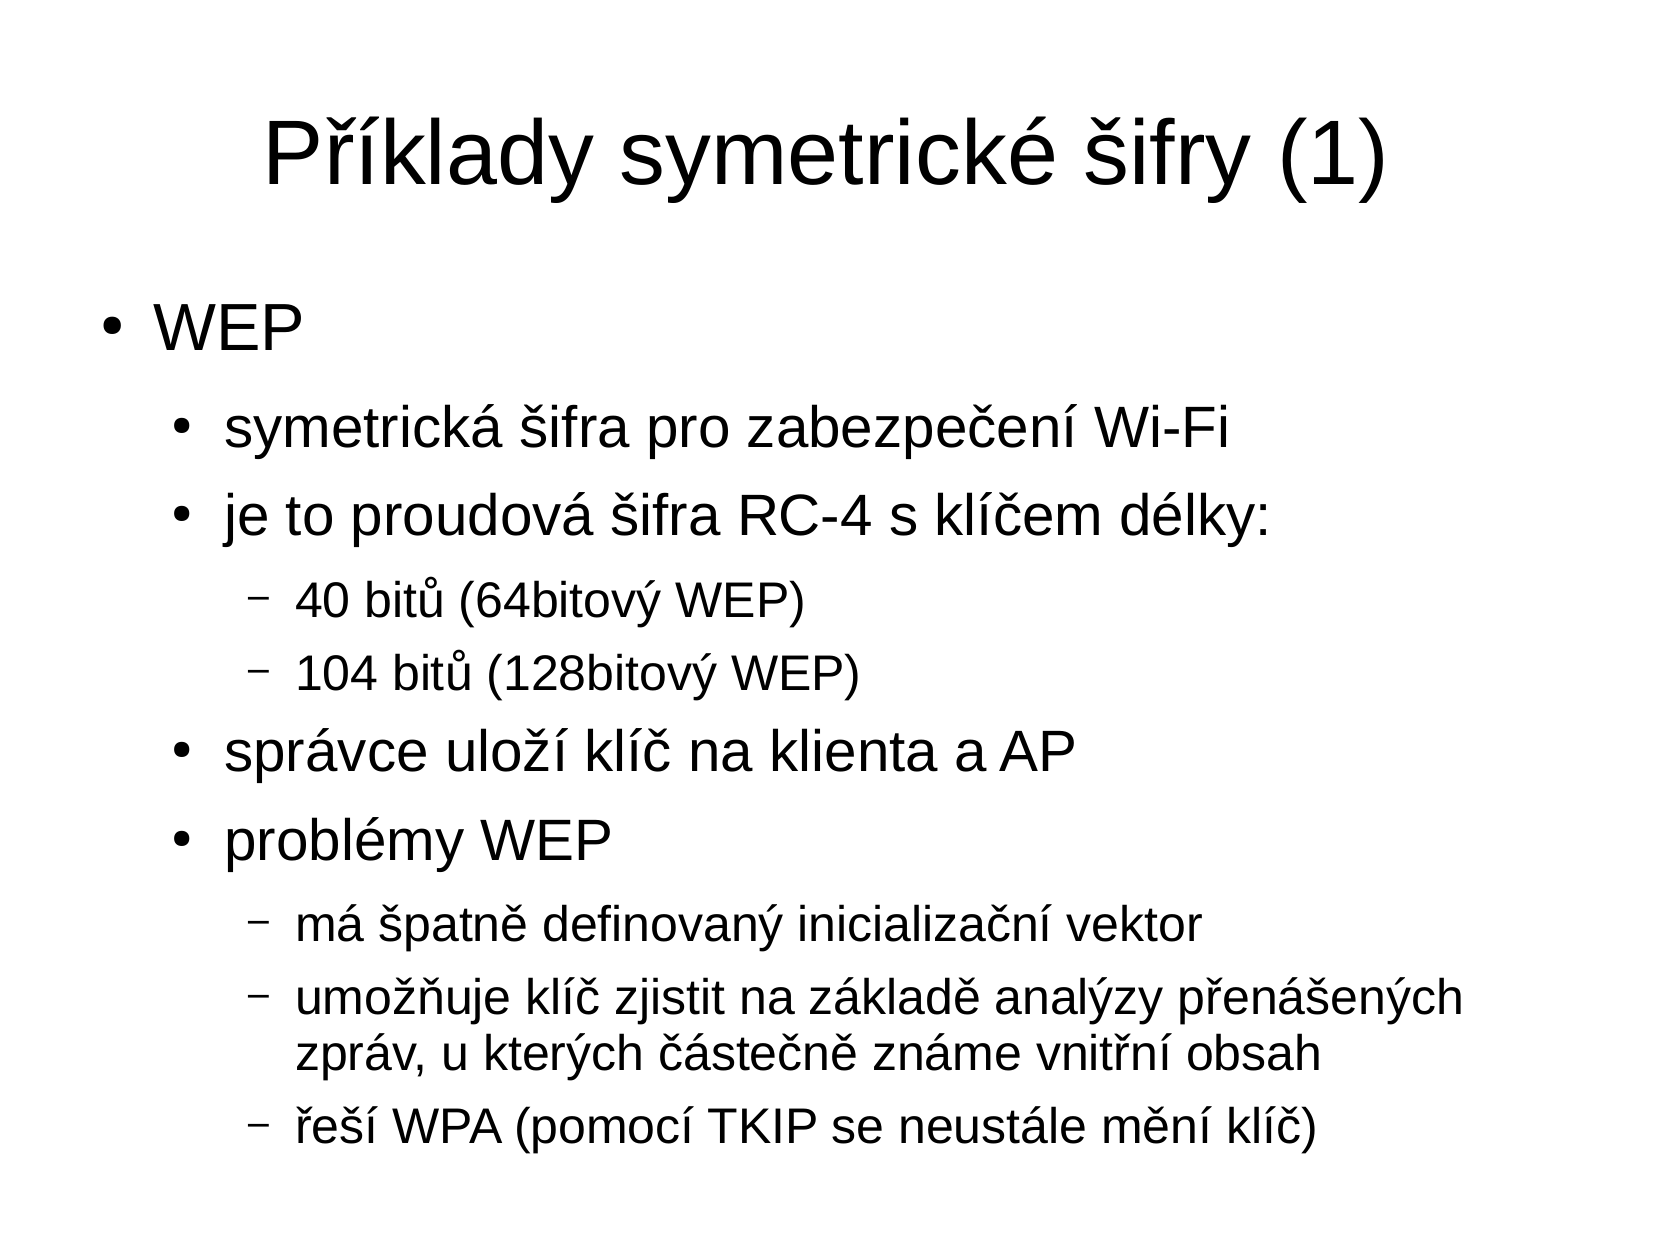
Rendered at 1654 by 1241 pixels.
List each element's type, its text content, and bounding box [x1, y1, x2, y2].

title Příklady symetrické šifry (1) [82, 56, 1571, 250]
list WEP symetrická šifra pro zabezpečení Wi-Fi je to proudová šifra RC-4 s klíčem délky: 40 bitů (64bitový WEP) 104 bitů (128bitový WEP) správce uloží klíč na klienta a AP problémy WEP má špatně definovaný inicializační vektor umožňuje klíč zjistit na základě analýzy přenášených zpráv, u kterých částečně známe vnitřní obsah řeší WPA (pomocí TKIP se neustále mění klíč) [82, 290, 1571, 1155]
